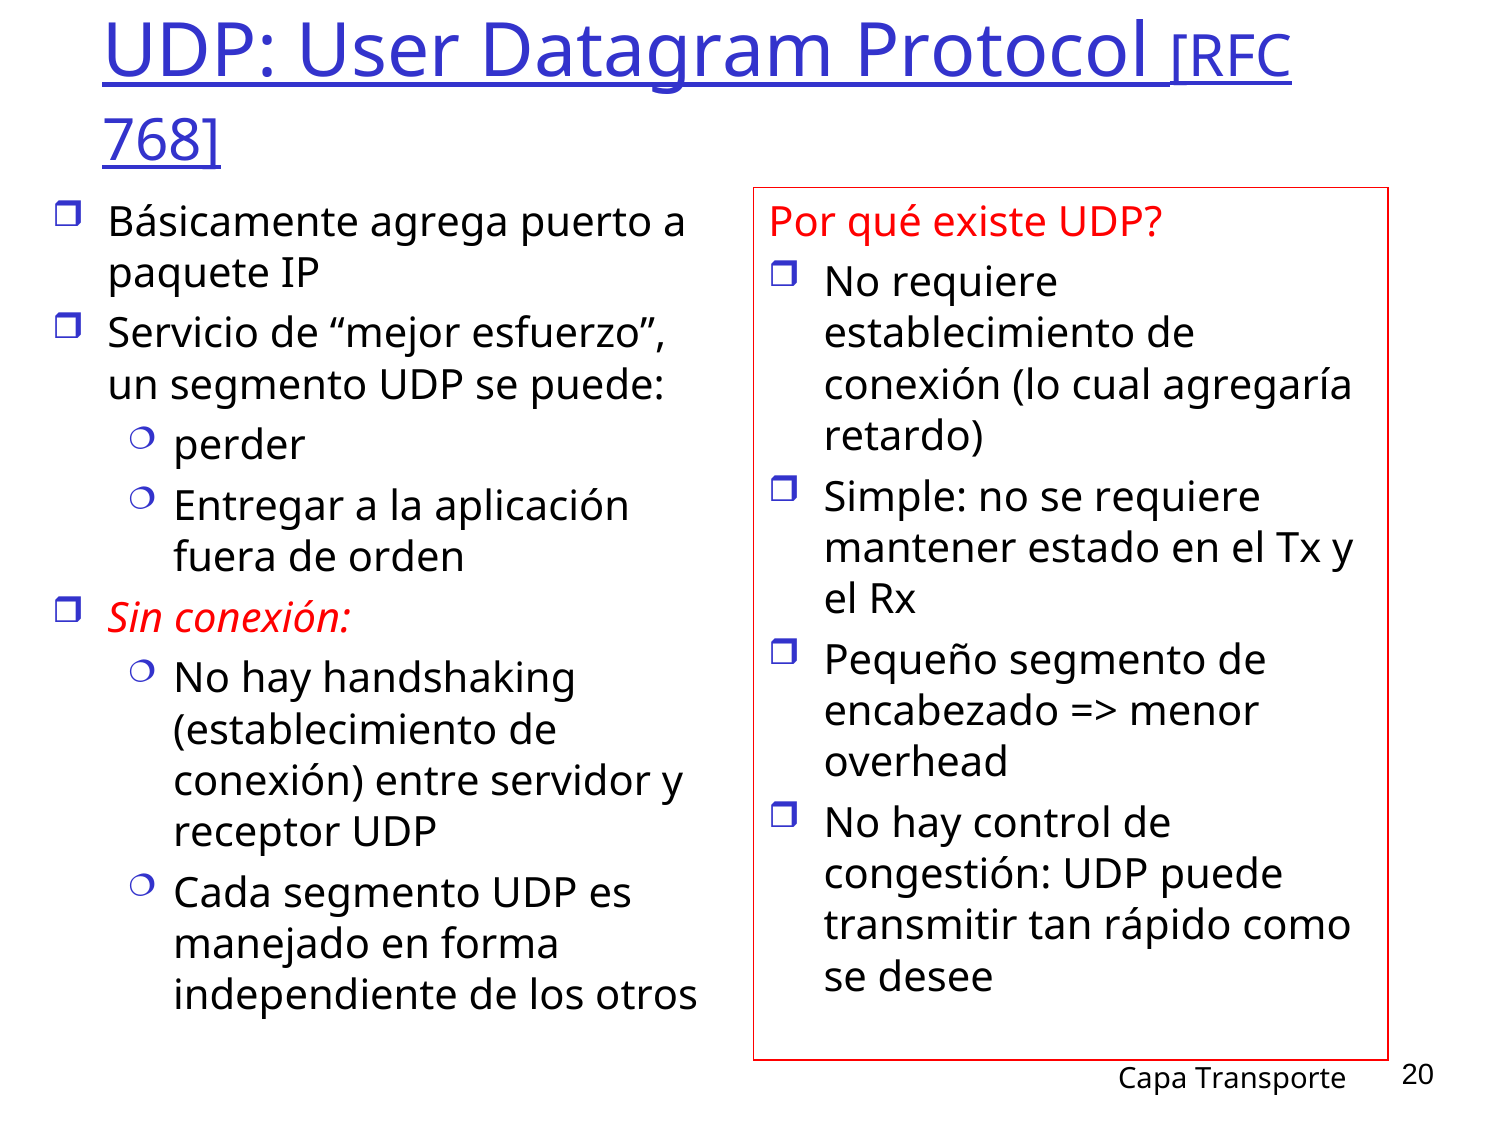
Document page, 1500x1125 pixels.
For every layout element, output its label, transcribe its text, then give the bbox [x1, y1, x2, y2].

list Por qué existe UDP? No requiere establecimiento de conexión (lo cual agregaría retardo)‏ Simple: no se requiere mantener estado en el Tx y el Rx Pequeño segmento de encabezado => menor overhead No hay control de congestión: UDP puede transmitir tan rápido como se desee [753, 187, 1388, 1060]
list Básicamente agrega puerto a paquete IP Servicio de “mejor esfuerzo”, un segmento UDP se puede: perder Entregar a la aplicación fuera de orden Sin conexión: No hay handshaking (establecimiento de conexión) entre servidor y receptor UDP Cada segmento UDP es manejado en forma independiente de los otros [37, 187, 722, 1021]
title UDP: User Datagram Protocol [RFC 768] [87, 1, 1388, 172]
